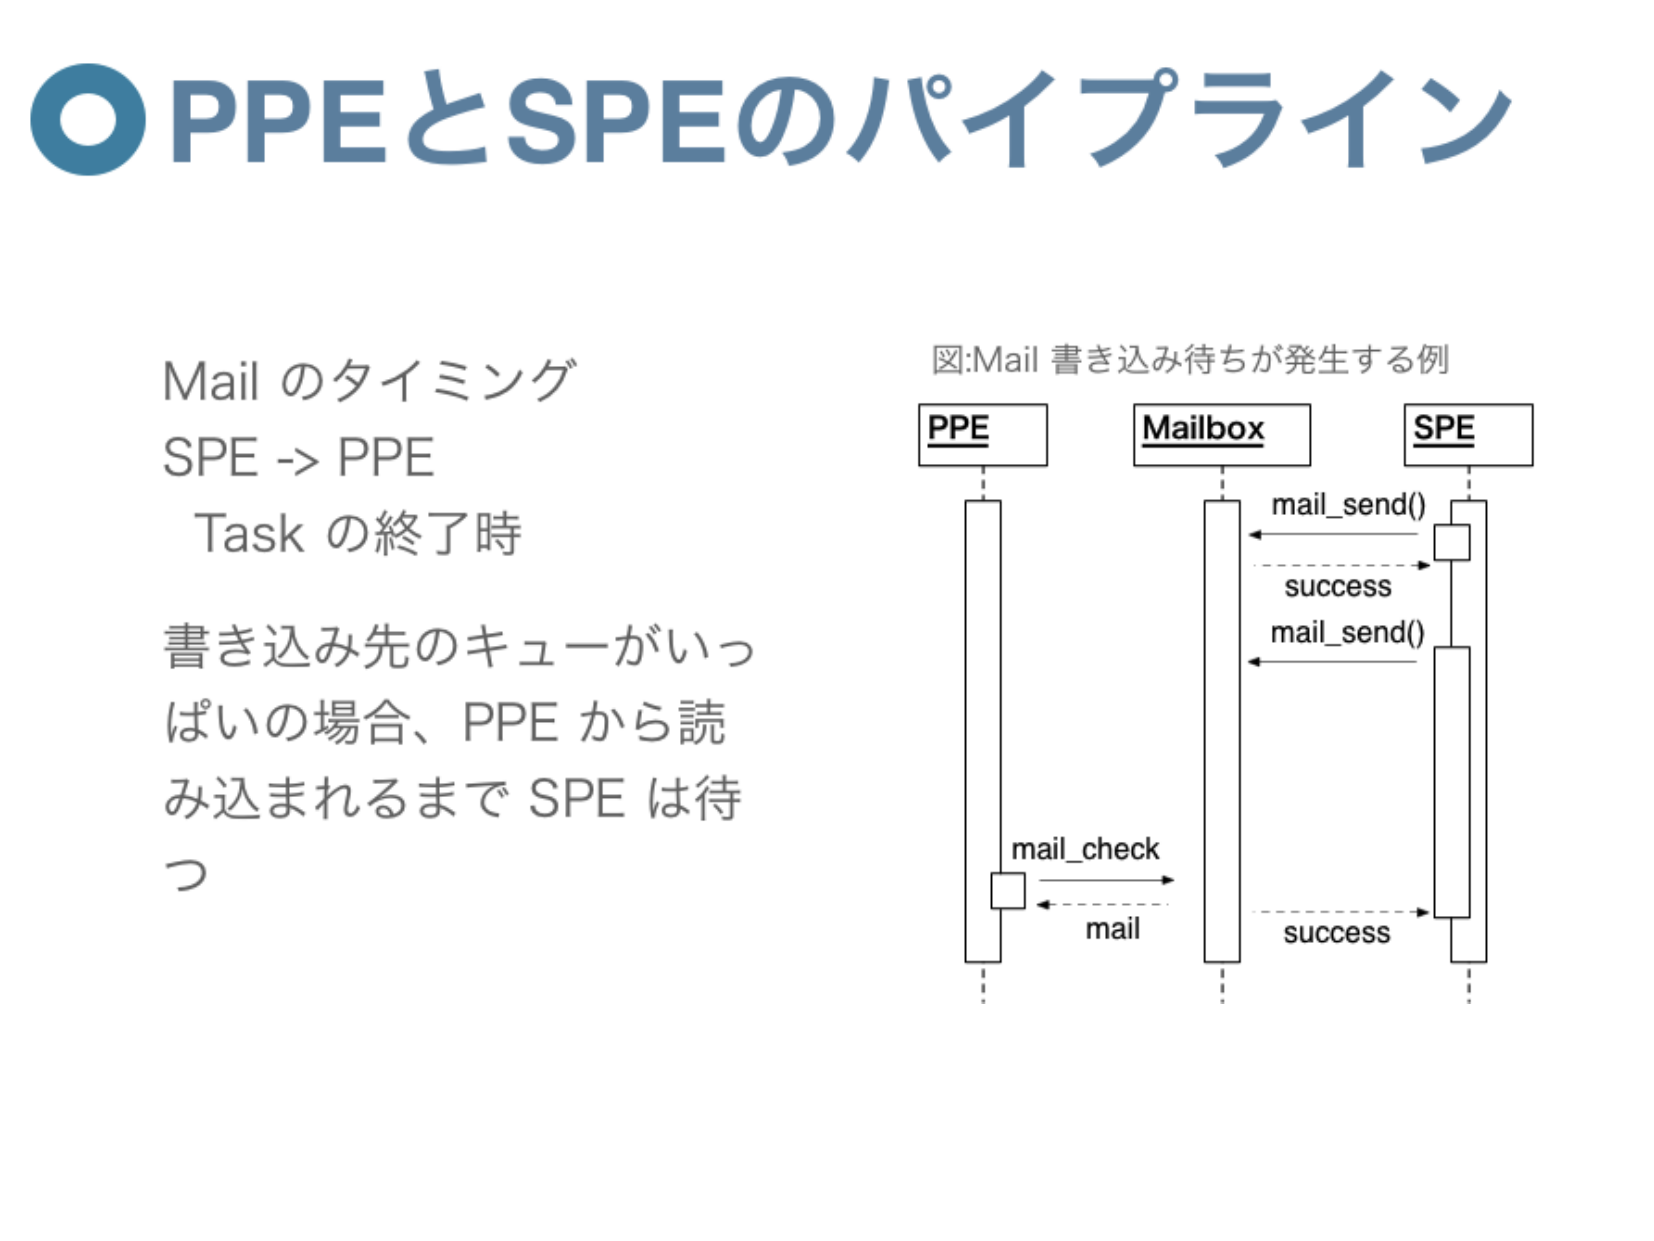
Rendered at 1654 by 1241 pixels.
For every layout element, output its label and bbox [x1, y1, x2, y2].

picture [162, 354, 768, 923]
picture [165, 53, 1523, 233]
picture [915, 313, 1536, 1004]
picture [29, 62, 148, 178]
